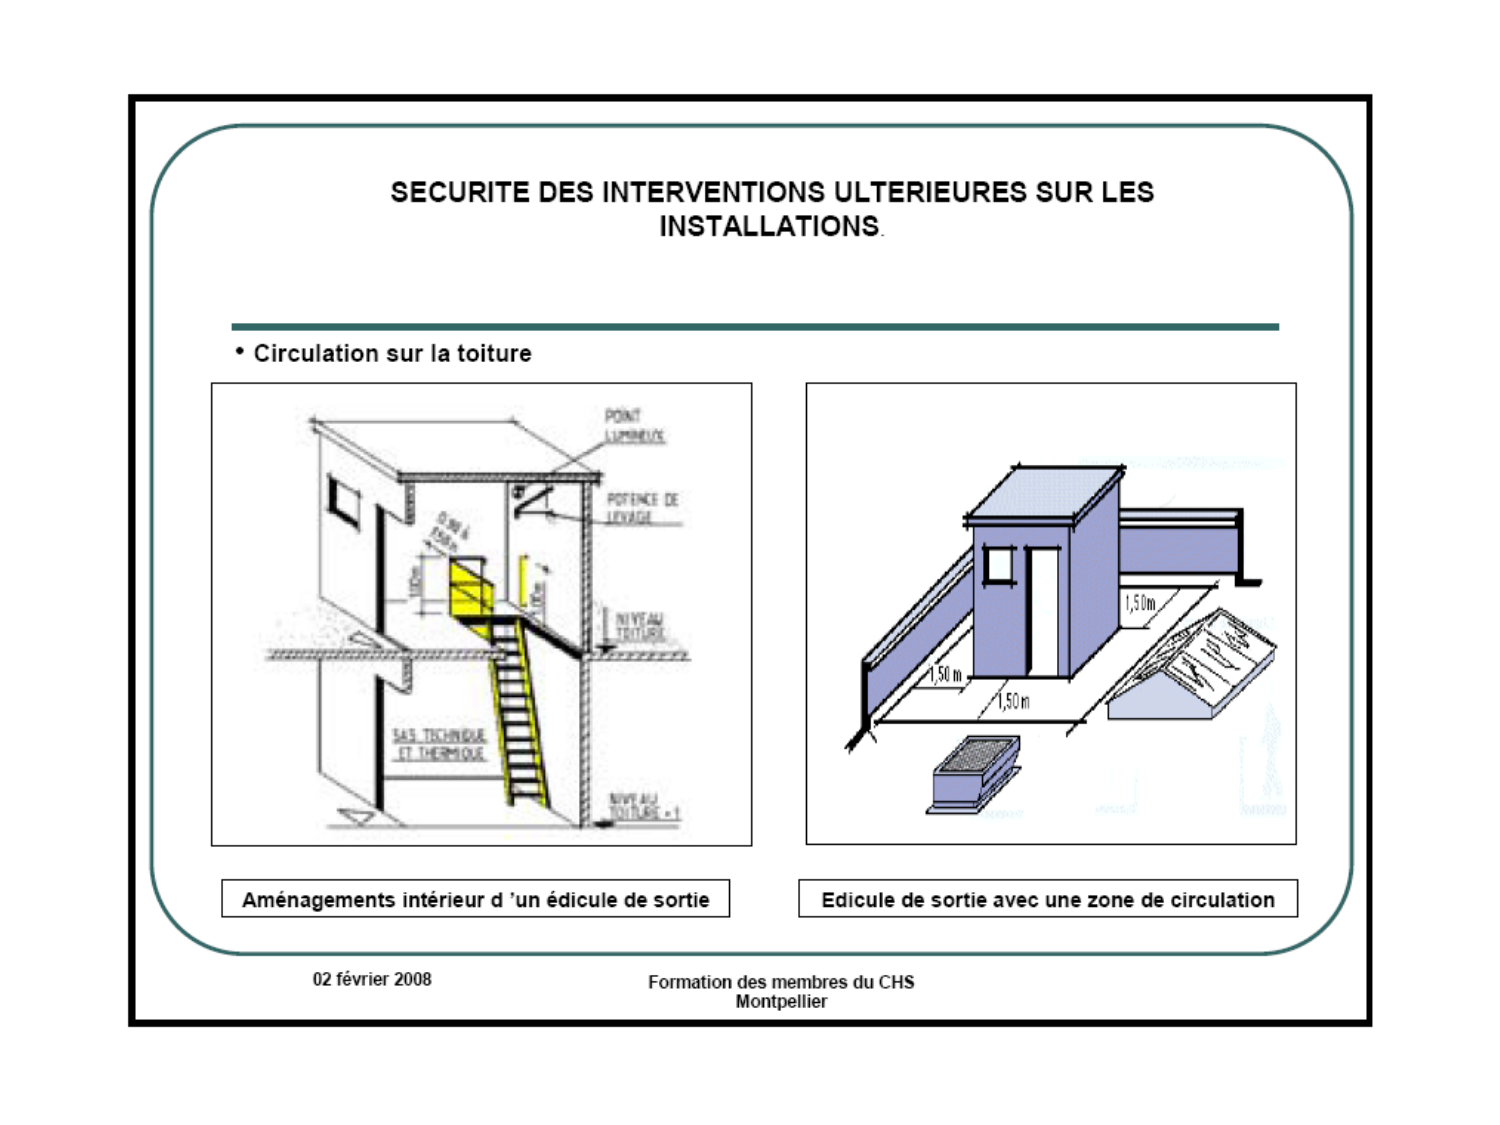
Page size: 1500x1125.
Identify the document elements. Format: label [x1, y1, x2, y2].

picture [118, 87, 1382, 1038]
